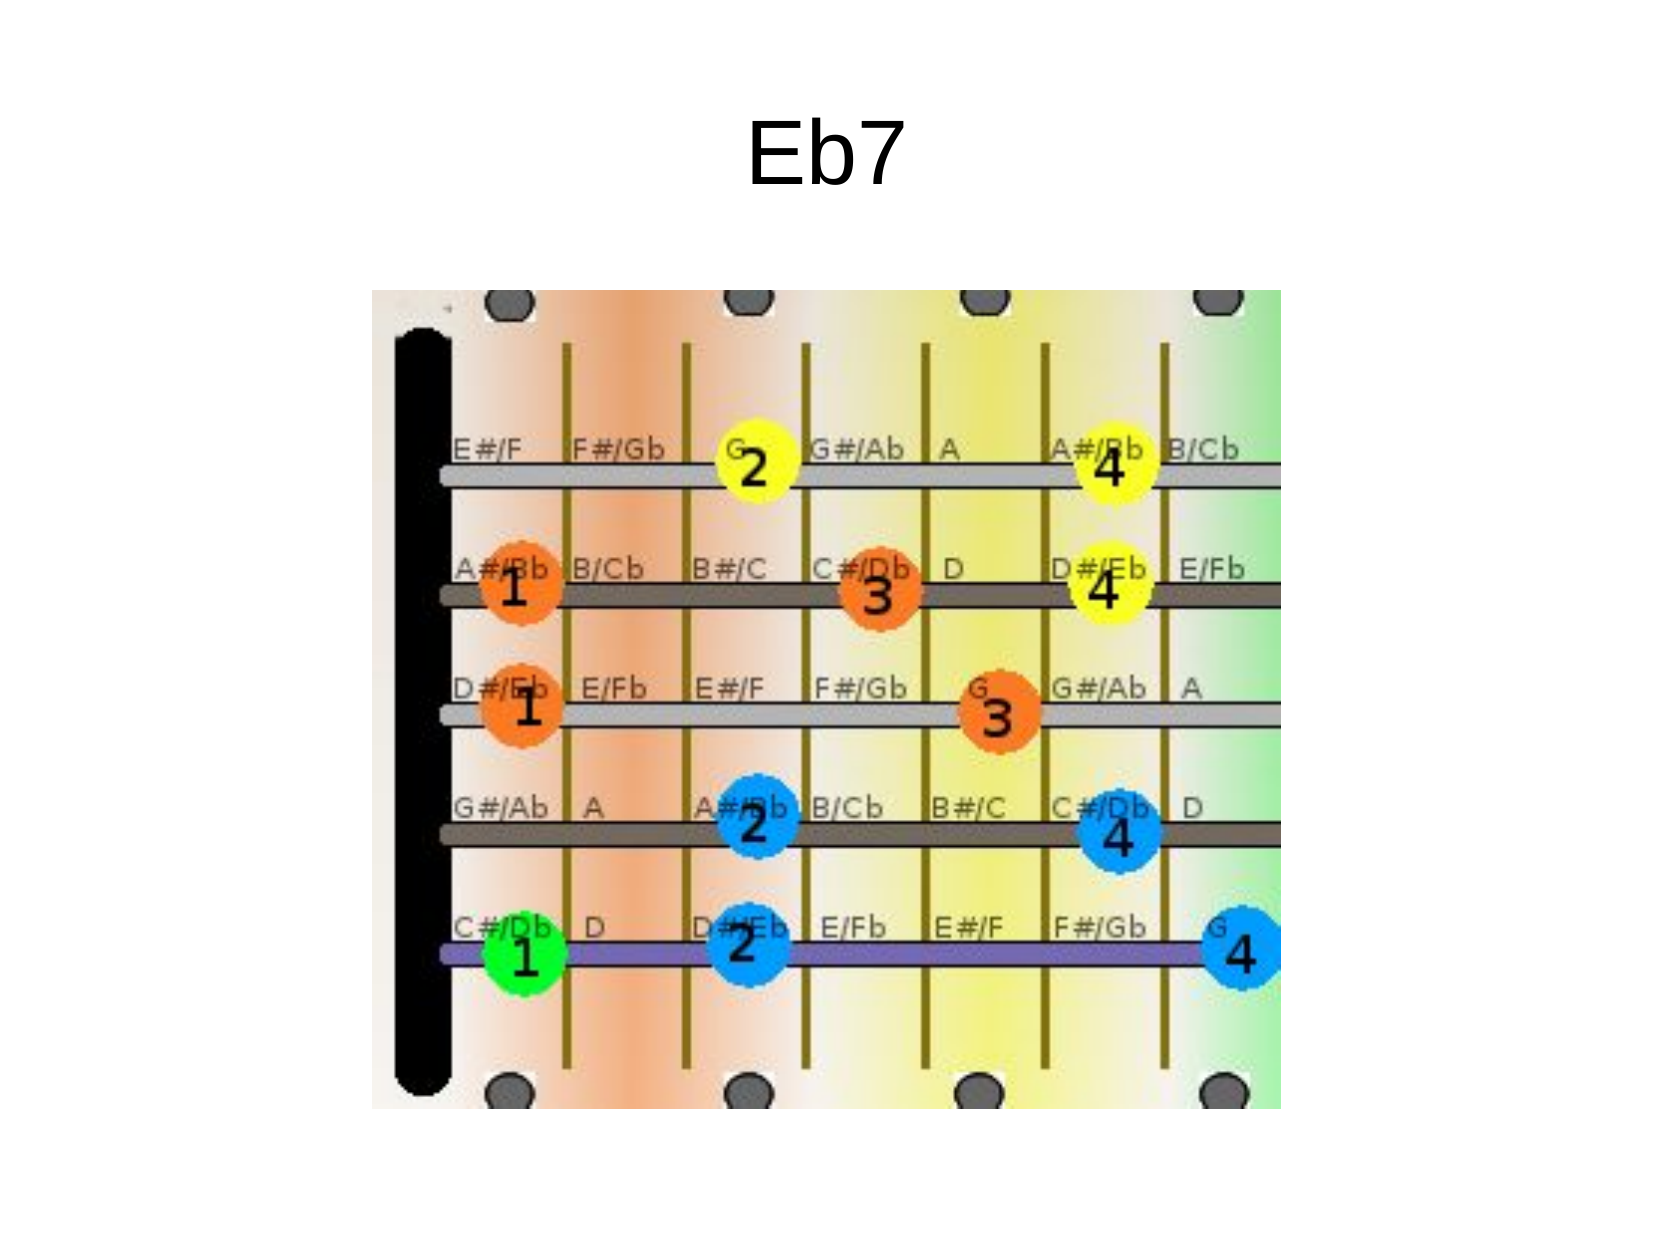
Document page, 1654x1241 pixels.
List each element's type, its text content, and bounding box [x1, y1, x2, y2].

picture [372, 290, 1281, 1109]
title Eb7 [82, 49, 1571, 257]
